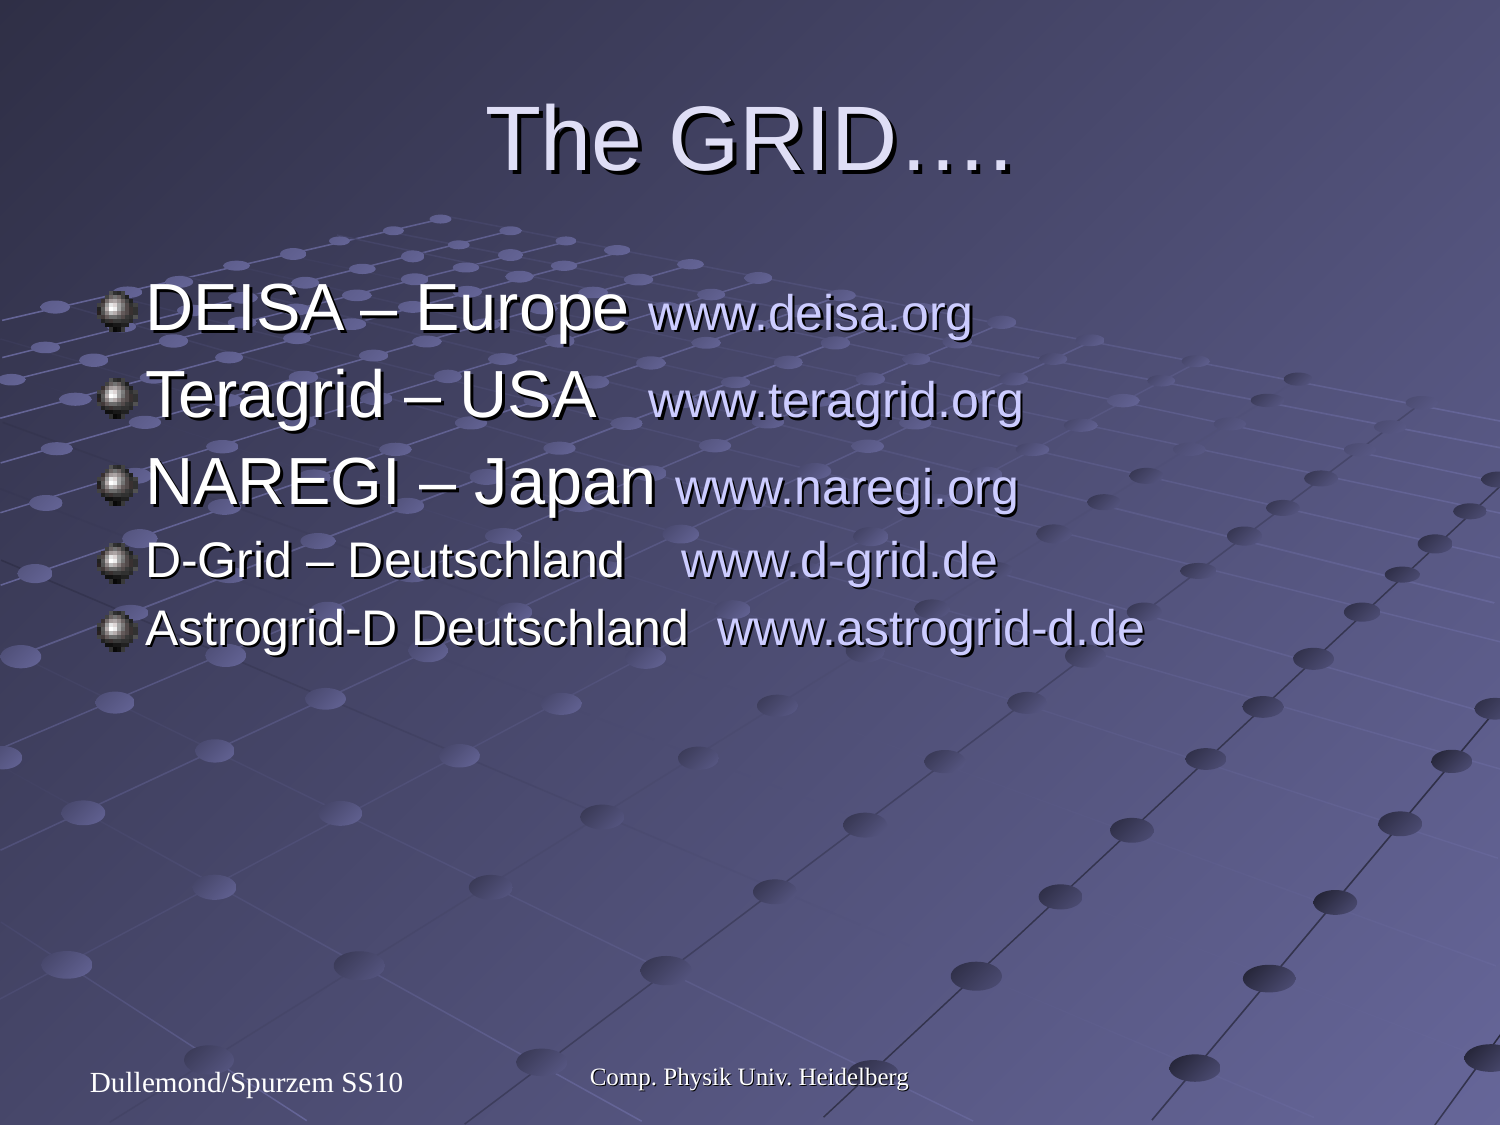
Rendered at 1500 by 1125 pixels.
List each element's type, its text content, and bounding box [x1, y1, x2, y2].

title The GRID…. [75, 45, 1426, 233]
list DEISA – Europe www.deisa.org Teragrid – USA www.teragrid.org NAREGI – Japan www.naregi.org D-Grid – Deutschland www.d-grid.de Astrogrid-D Deutschland www.astrogrid-d.de [75, 262, 1426, 1007]
